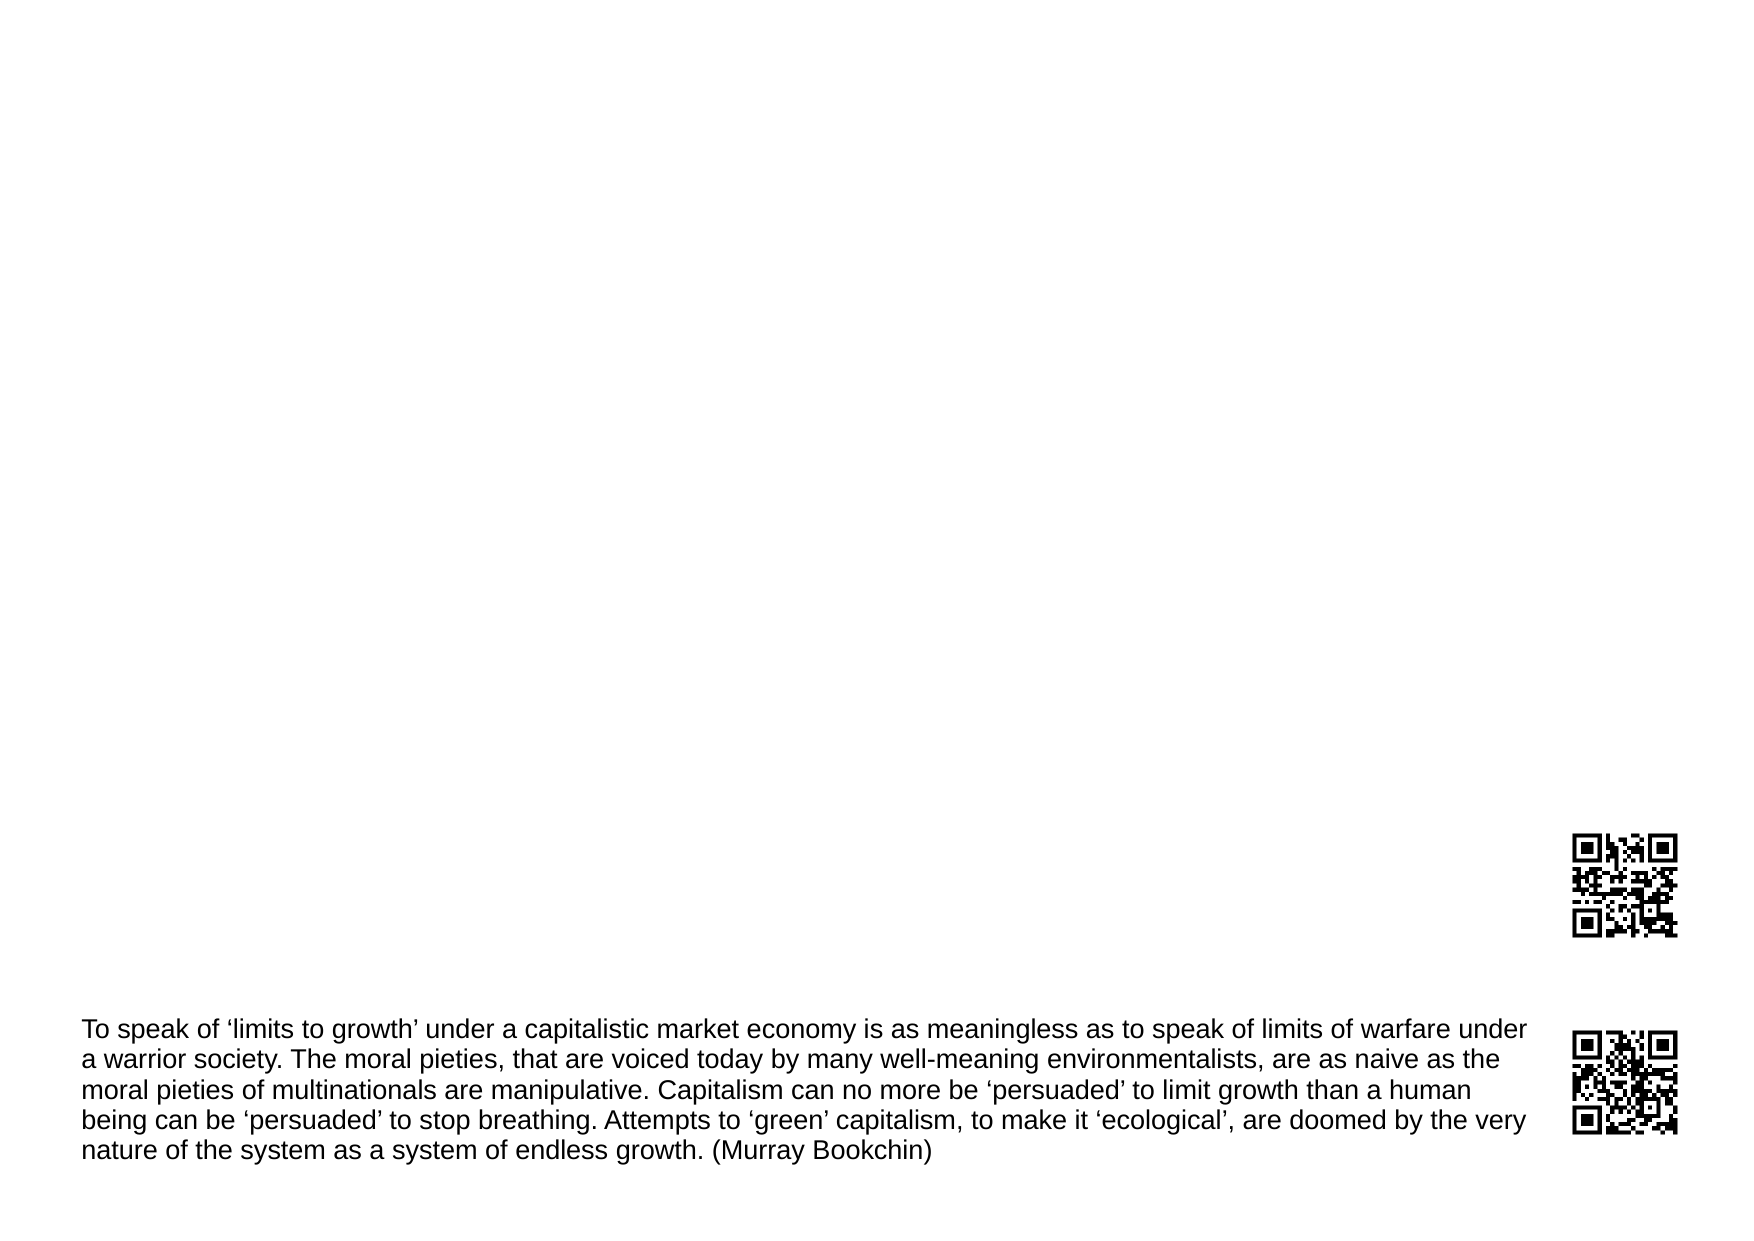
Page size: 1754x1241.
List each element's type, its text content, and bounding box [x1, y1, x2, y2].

picture [1565, 826, 1685, 945]
picture [1565, 1023, 1685, 1142]
title To speak of ‘limits to growth’ under a capitalistic market economy is as meaningless as to speak of limits of warfare under a warrior society. The moral pieties, that are voiced today by many well-meaning environmentalists, are as naive as the moral pieties of multinationals are manipulative. Capitalism can no more be ‘persuaded’ to limit growth than a human being can be ‘persuaded’ to stop breathing. Attempts to ‘green’ capitalism, to make it ‘ecological’, are doomed by the very nature of the system as a system of endless growth. (Murray Bookchin) [81, 721, 1541, 1166]
